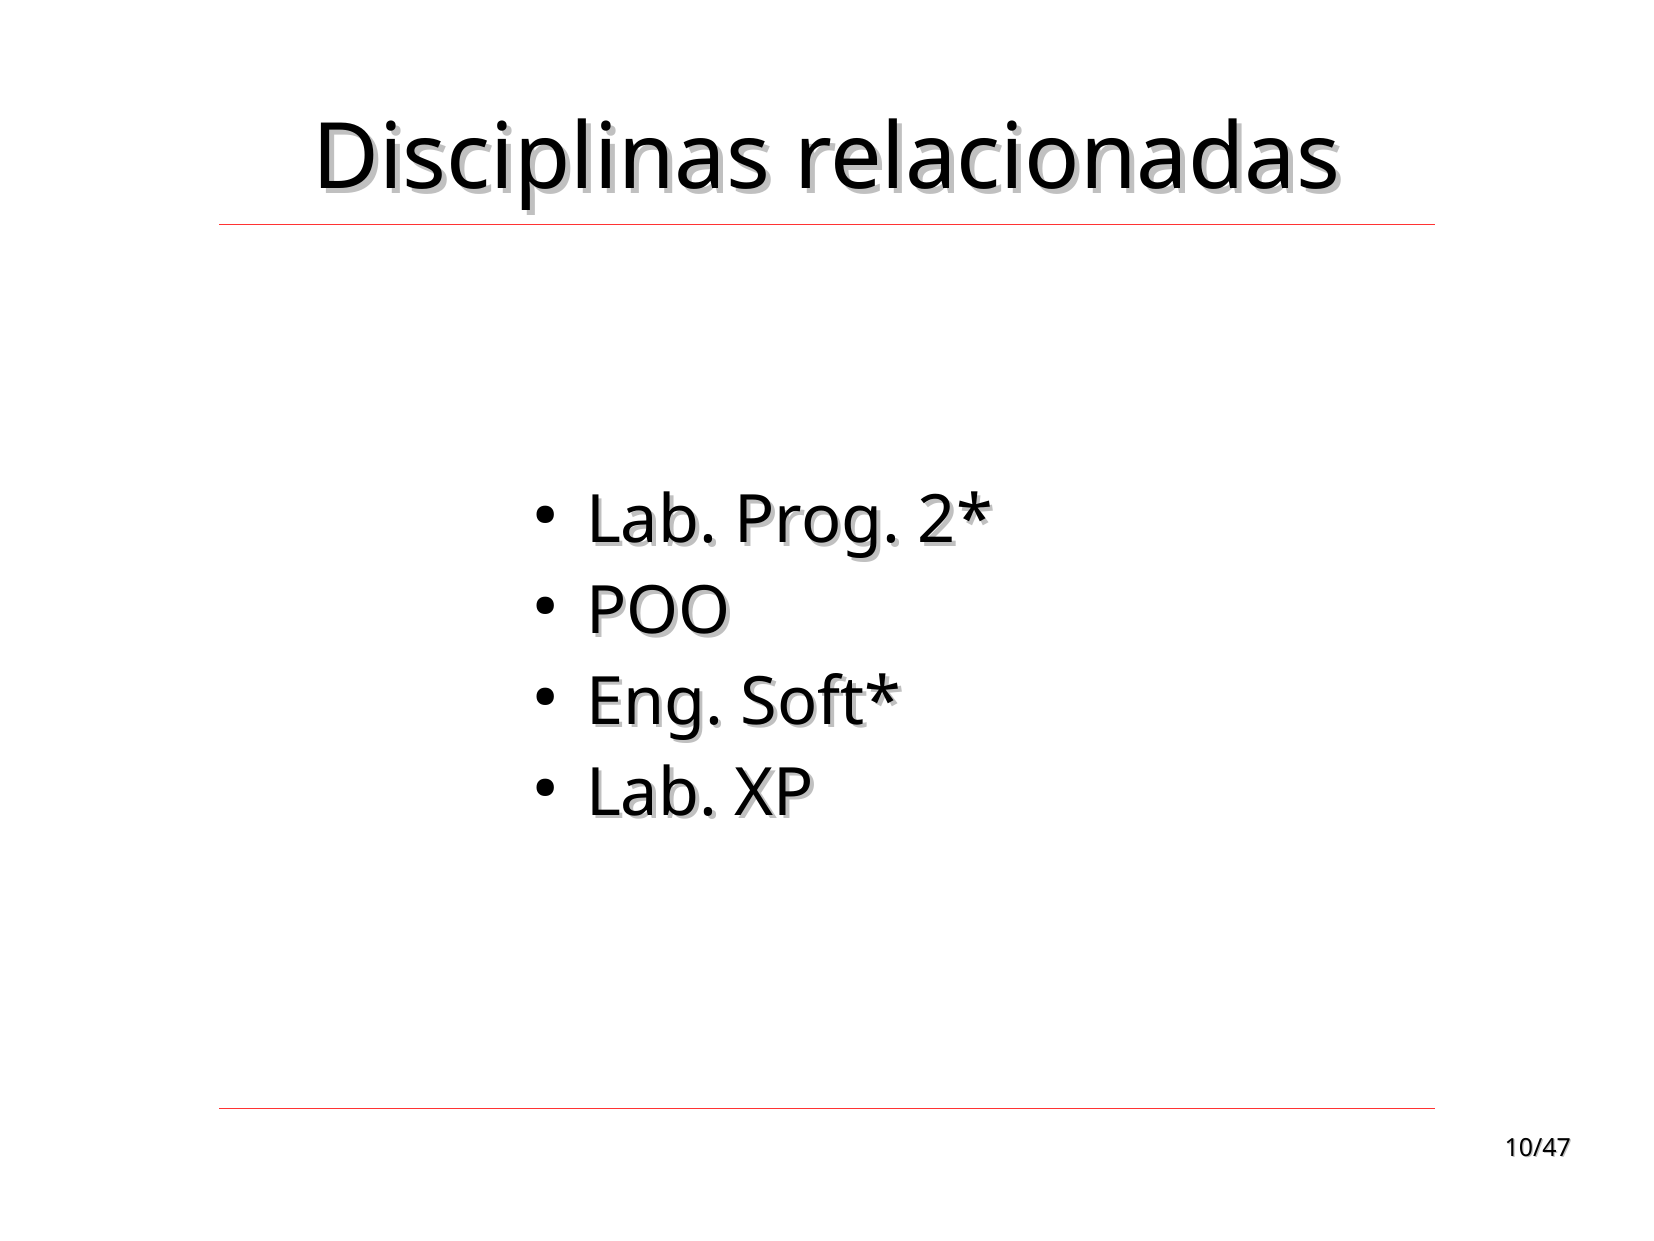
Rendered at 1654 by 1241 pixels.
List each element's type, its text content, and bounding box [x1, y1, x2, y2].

subtitle Lab. Prog. 2* POO Eng. Soft* Lab. XP [533, 290, 1121, 1016]
title Disciplinas relacionadas [82, 49, 1571, 257]
